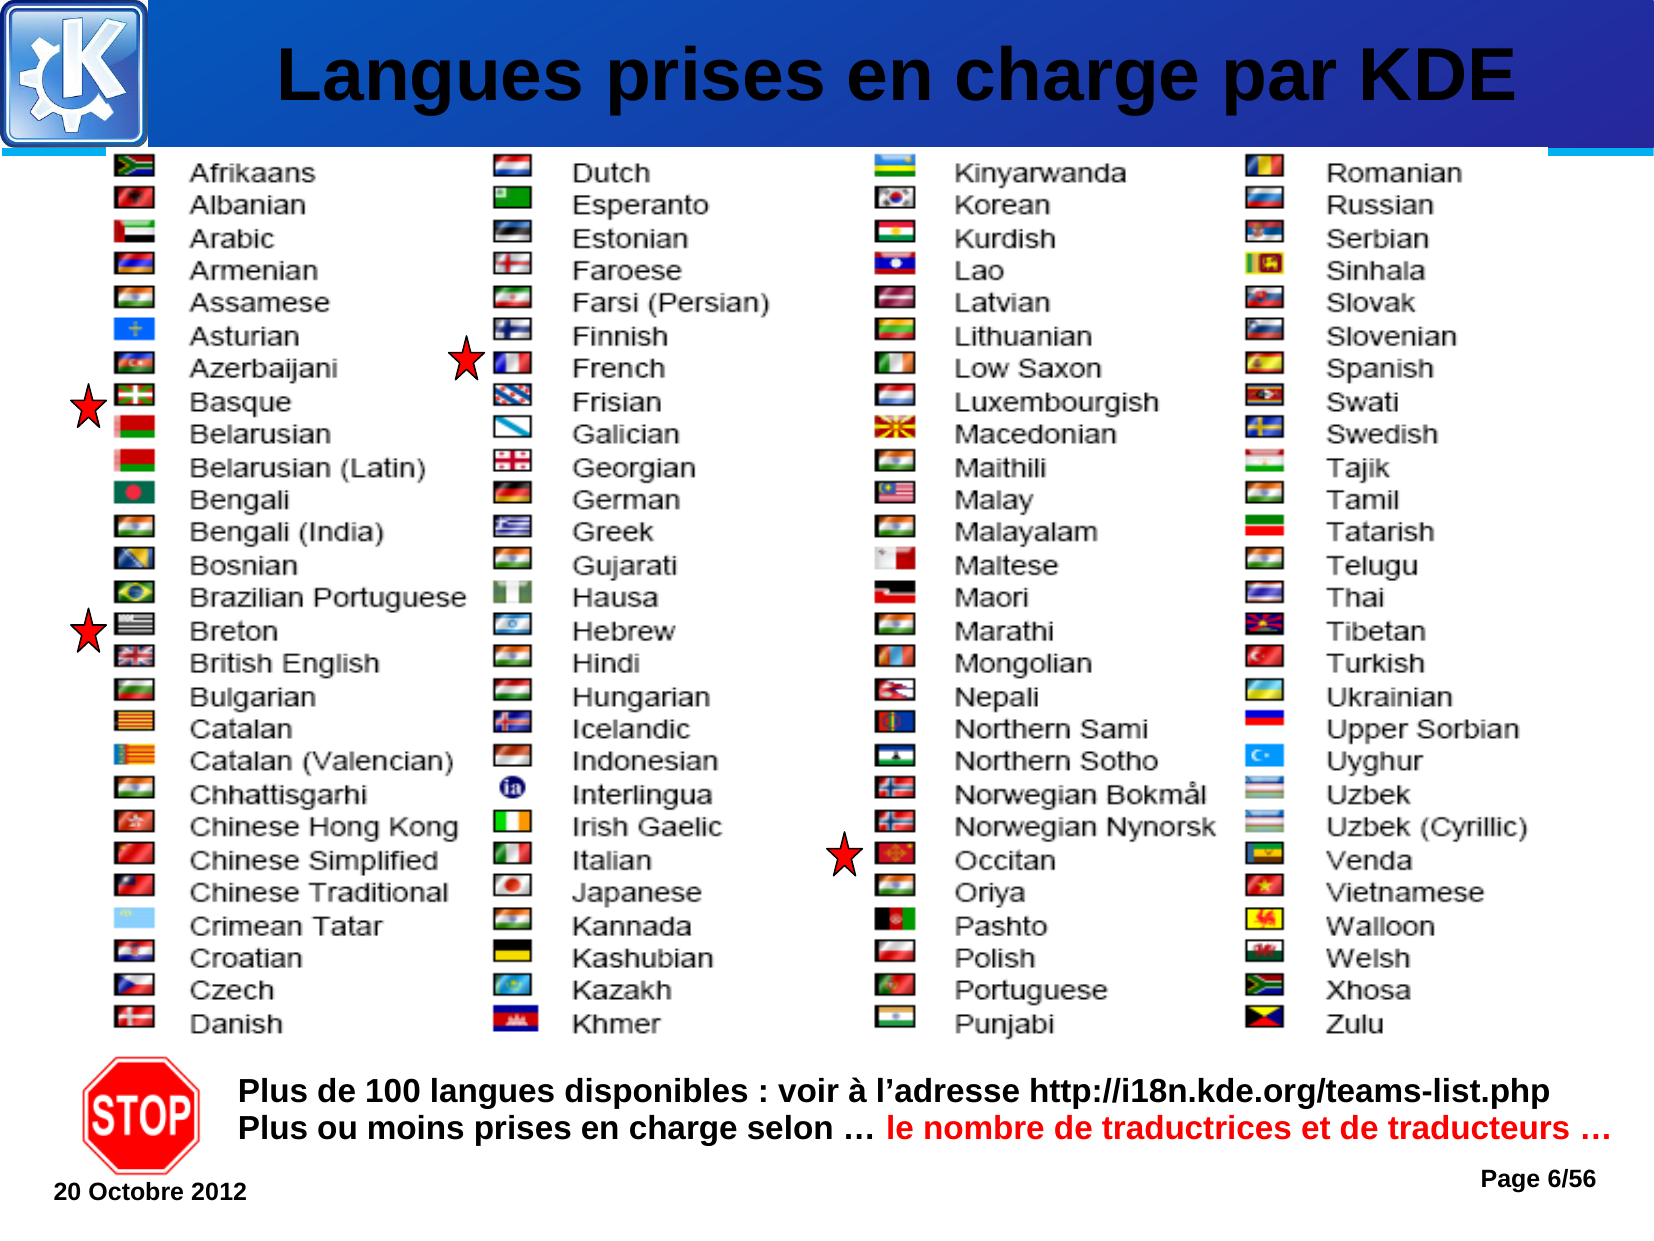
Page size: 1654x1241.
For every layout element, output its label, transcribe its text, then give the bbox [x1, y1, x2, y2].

text_box [70, 383, 107, 428]
picture [0, 0, 1548, 1045]
text_box [826, 831, 863, 876]
text_box Langues prises en charge par KDE [141, 0, 1654, 148]
picture [82, 1056, 201, 1176]
text_box [448, 335, 485, 380]
text_box Plus de 100 langues disponibles : voir à l’adresse http://i18n.kde.org/teams-list.php Plus ou moins prises en charge selon … le nombre de traductrices et de traducteurs … [224, 1068, 1619, 1176]
text_box [70, 608, 107, 653]
